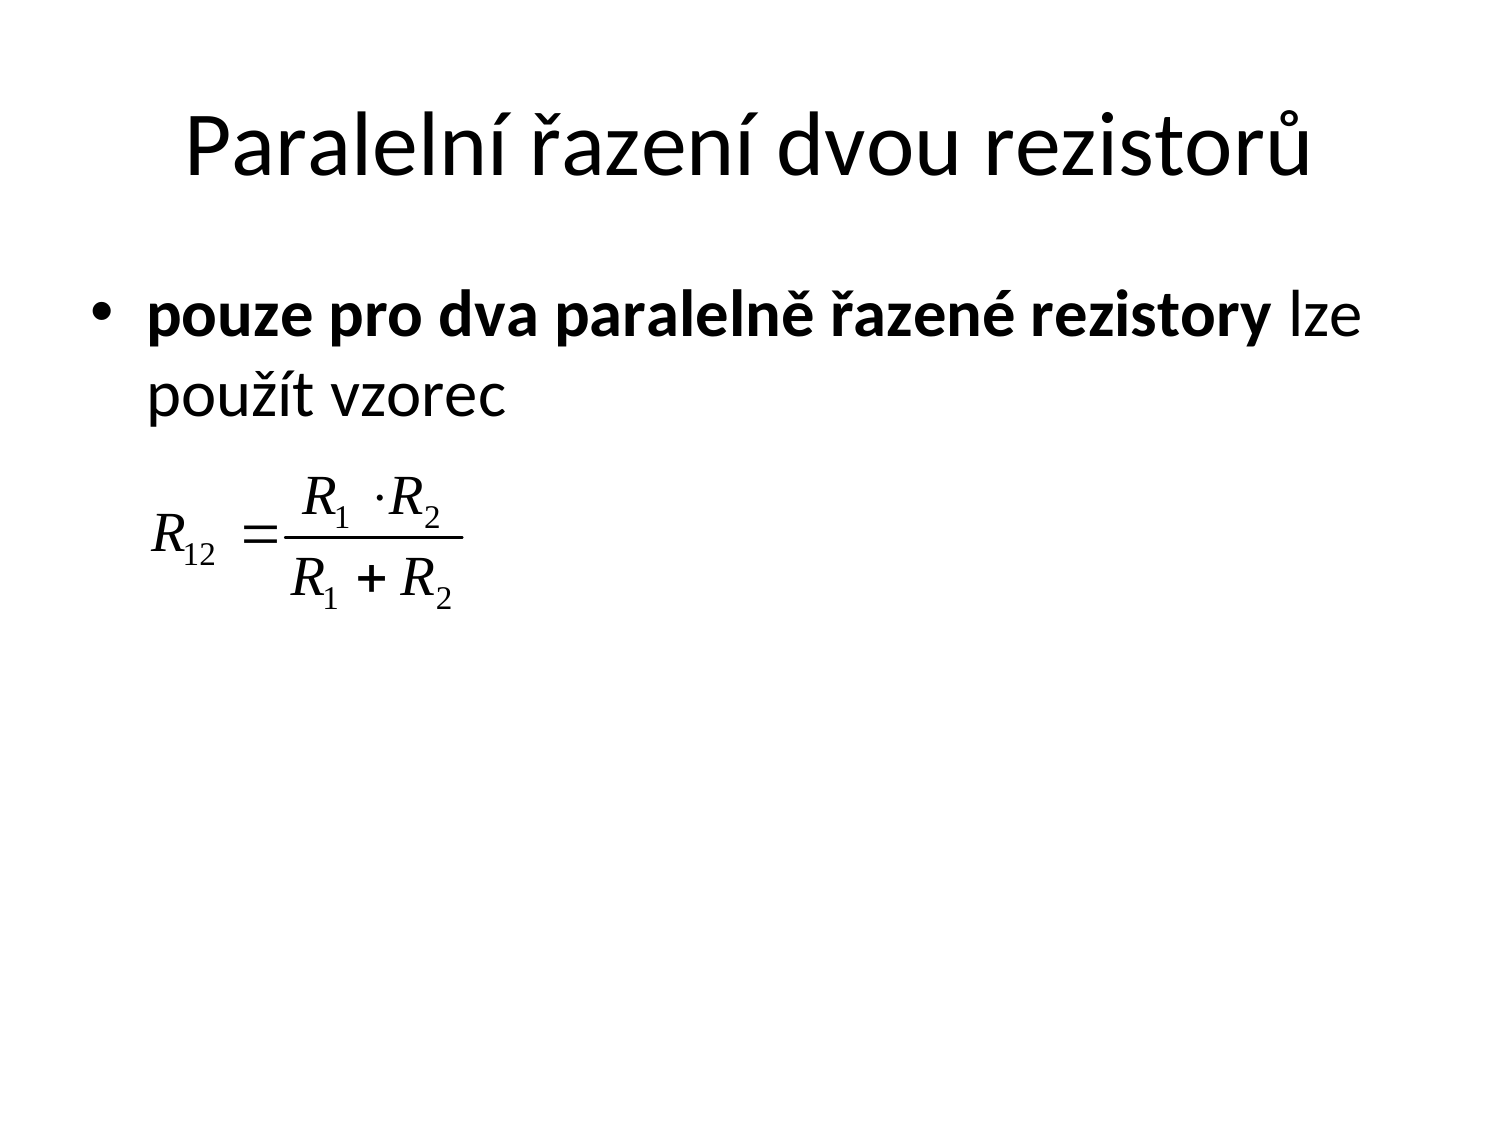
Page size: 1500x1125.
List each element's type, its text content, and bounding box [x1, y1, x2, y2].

list pouze pro dva paralelně řazené rezistory lze použít vzorec [75, 262, 1426, 1006]
title Paralelní řazení dvou rezistorů [75, 45, 1426, 233]
chart [140, 457, 477, 623]
